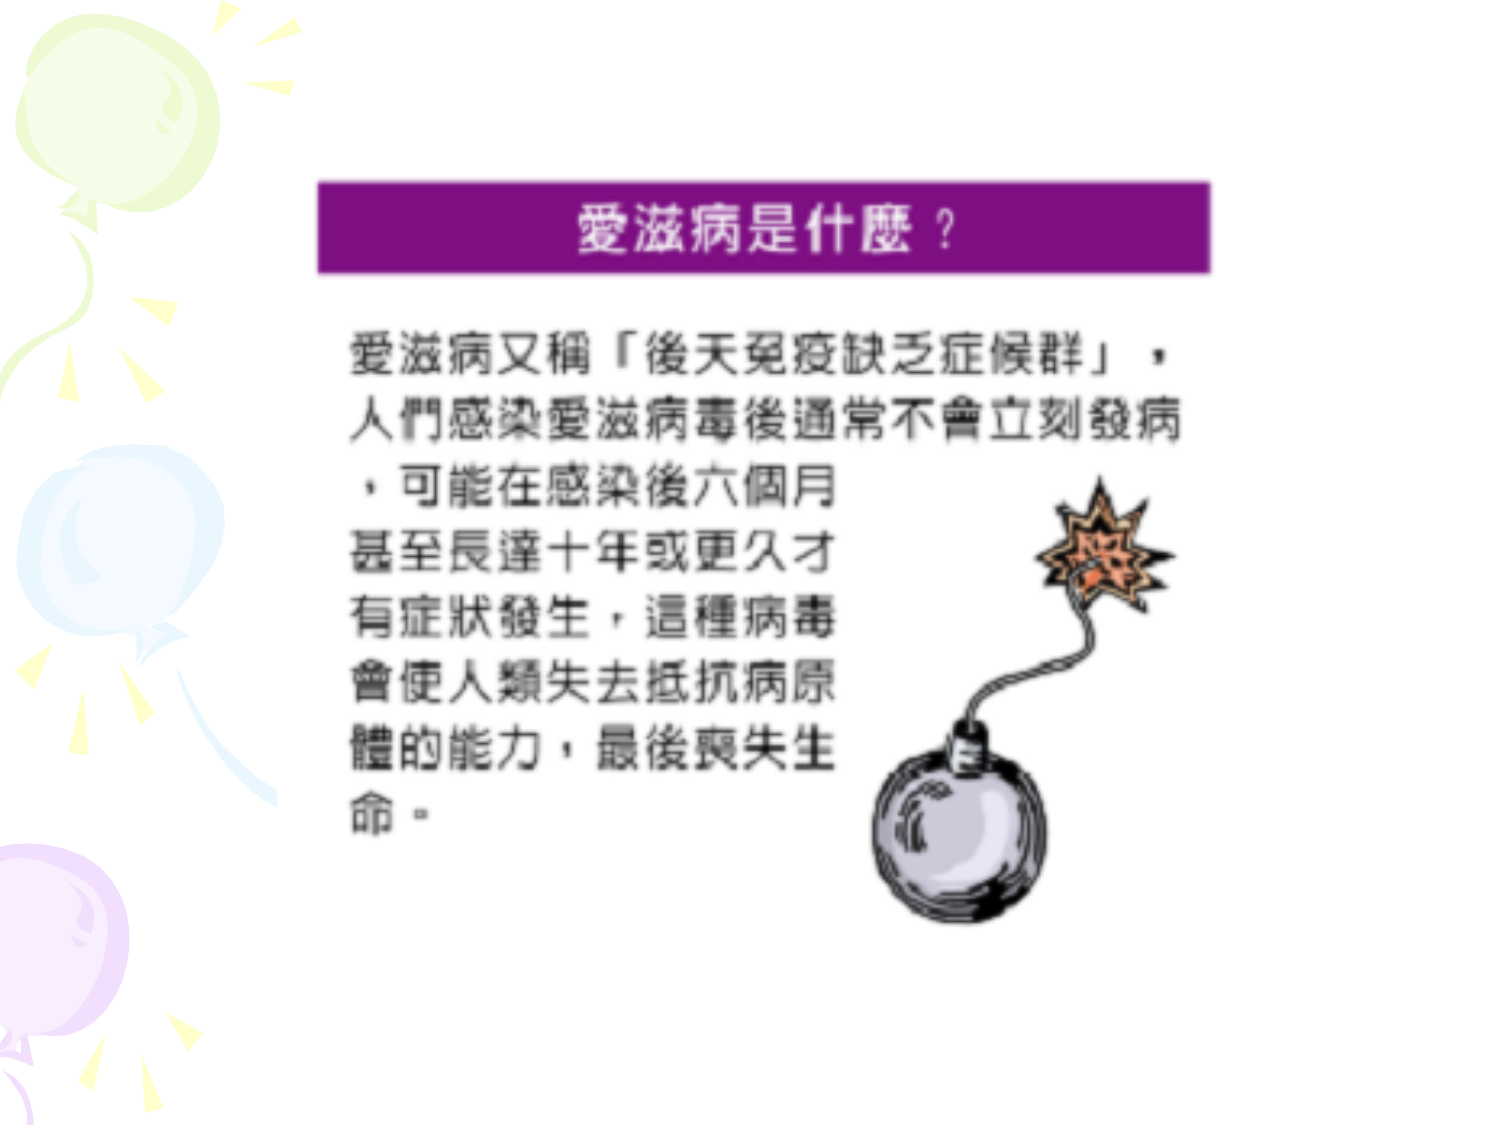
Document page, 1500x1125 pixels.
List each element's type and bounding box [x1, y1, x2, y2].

picture [277, 148, 1270, 965]
